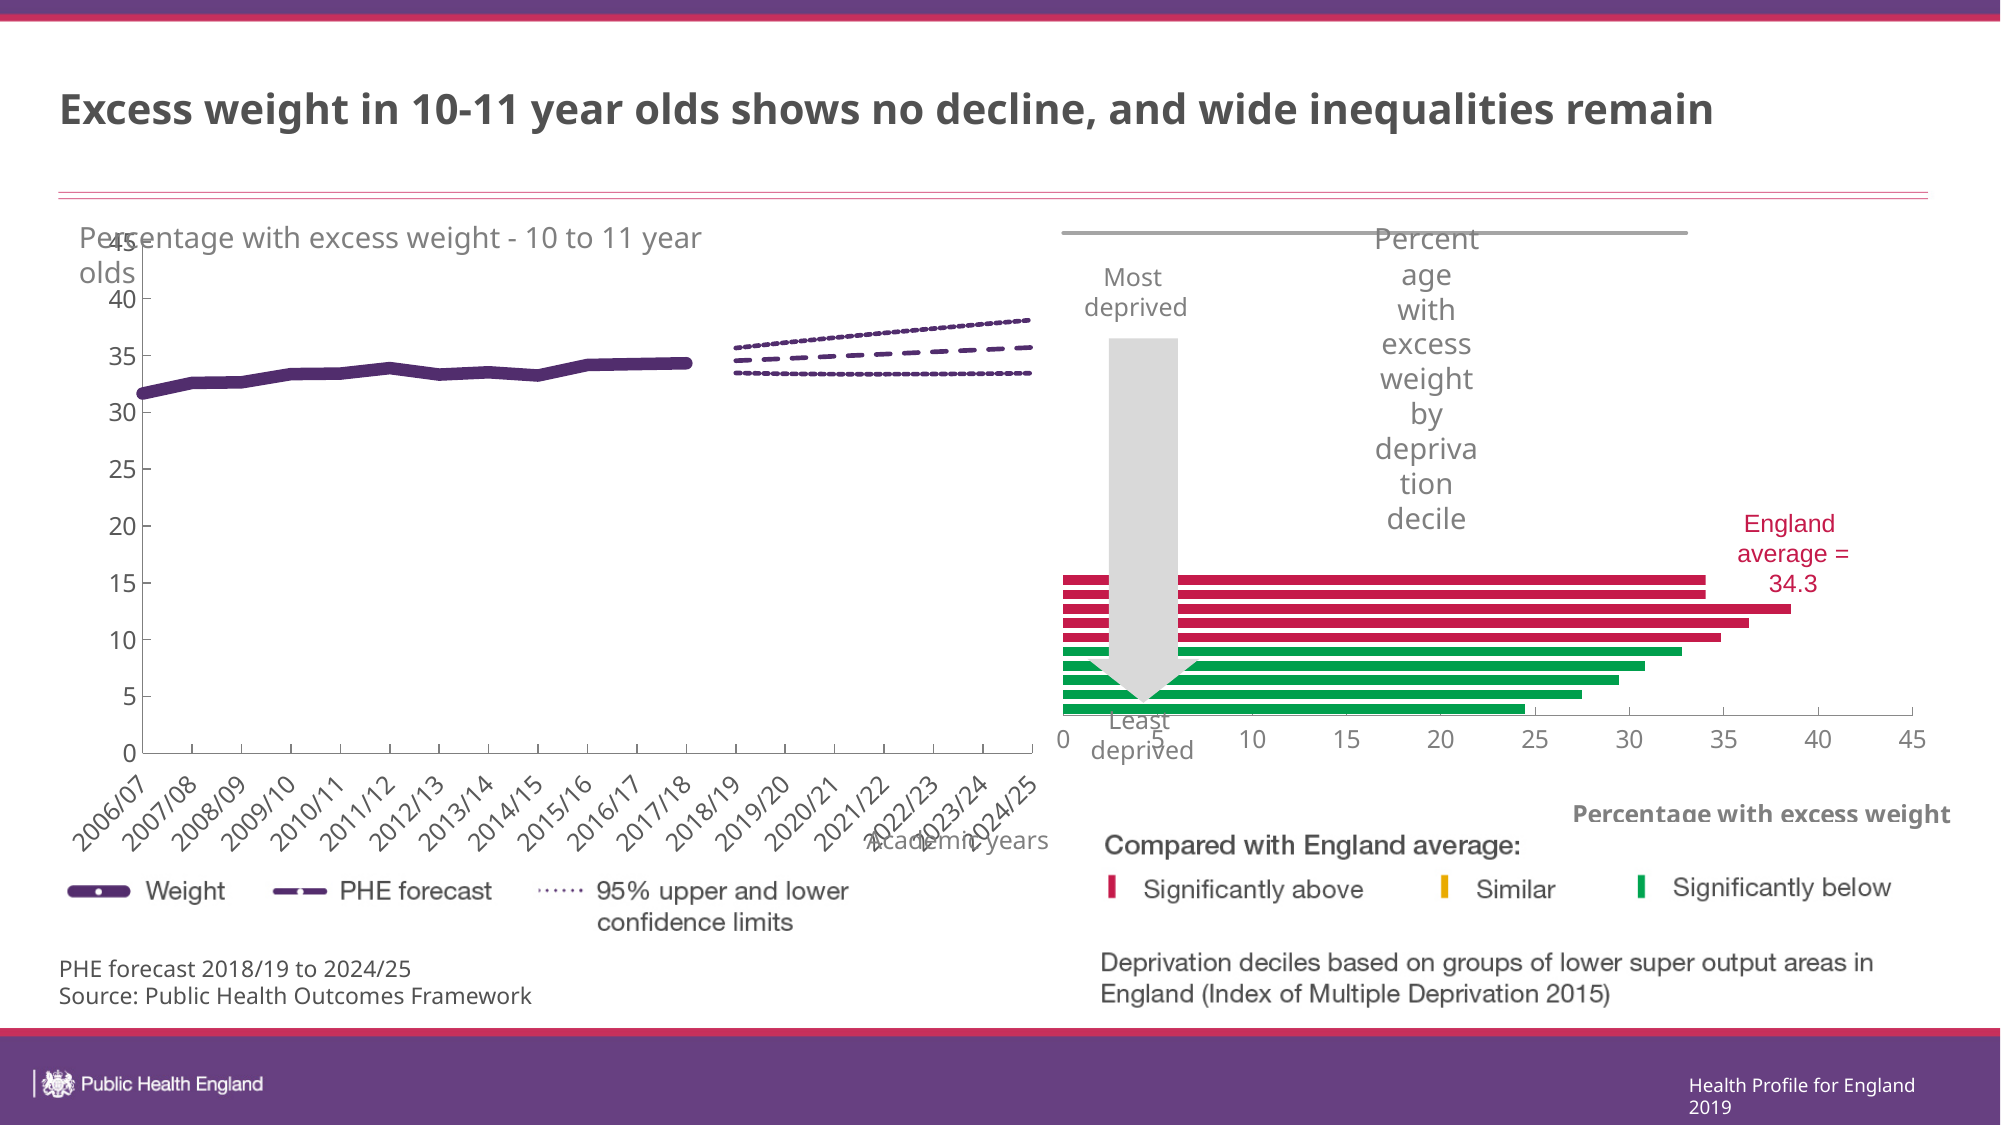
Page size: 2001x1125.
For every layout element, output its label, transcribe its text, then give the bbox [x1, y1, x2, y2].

picture [1087, 822, 1908, 1018]
text_box Percentage with excess weight by deprivation decile [1356, 213, 1498, 258]
text_box Percentage with excess weight - 10 to 11 year olds [63, 211, 775, 269]
text_box PHE forecast 2018/19 to 2024/25 Source: Public Health Outcomes Framework [43, 947, 795, 1018]
text_box Most deprived [1065, 254, 1207, 340]
chart [43, 211, 1957, 872]
chart [82, 269, 91, 281]
text_box Least deprived [1071, 697, 1214, 783]
title Excess weight in 10-11 year olds shows no decline, and wide inequalities remain [43, 2, 1769, 213]
text_box [1087, 340, 1200, 697]
text_box England average = 34.3 [1705, 499, 1882, 600]
chart [107, 269, 116, 281]
picture [61, 865, 866, 946]
text_box Academic years [851, 817, 1066, 872]
text_box Health Profile for England 2019 [1673, 1065, 1978, 1105]
